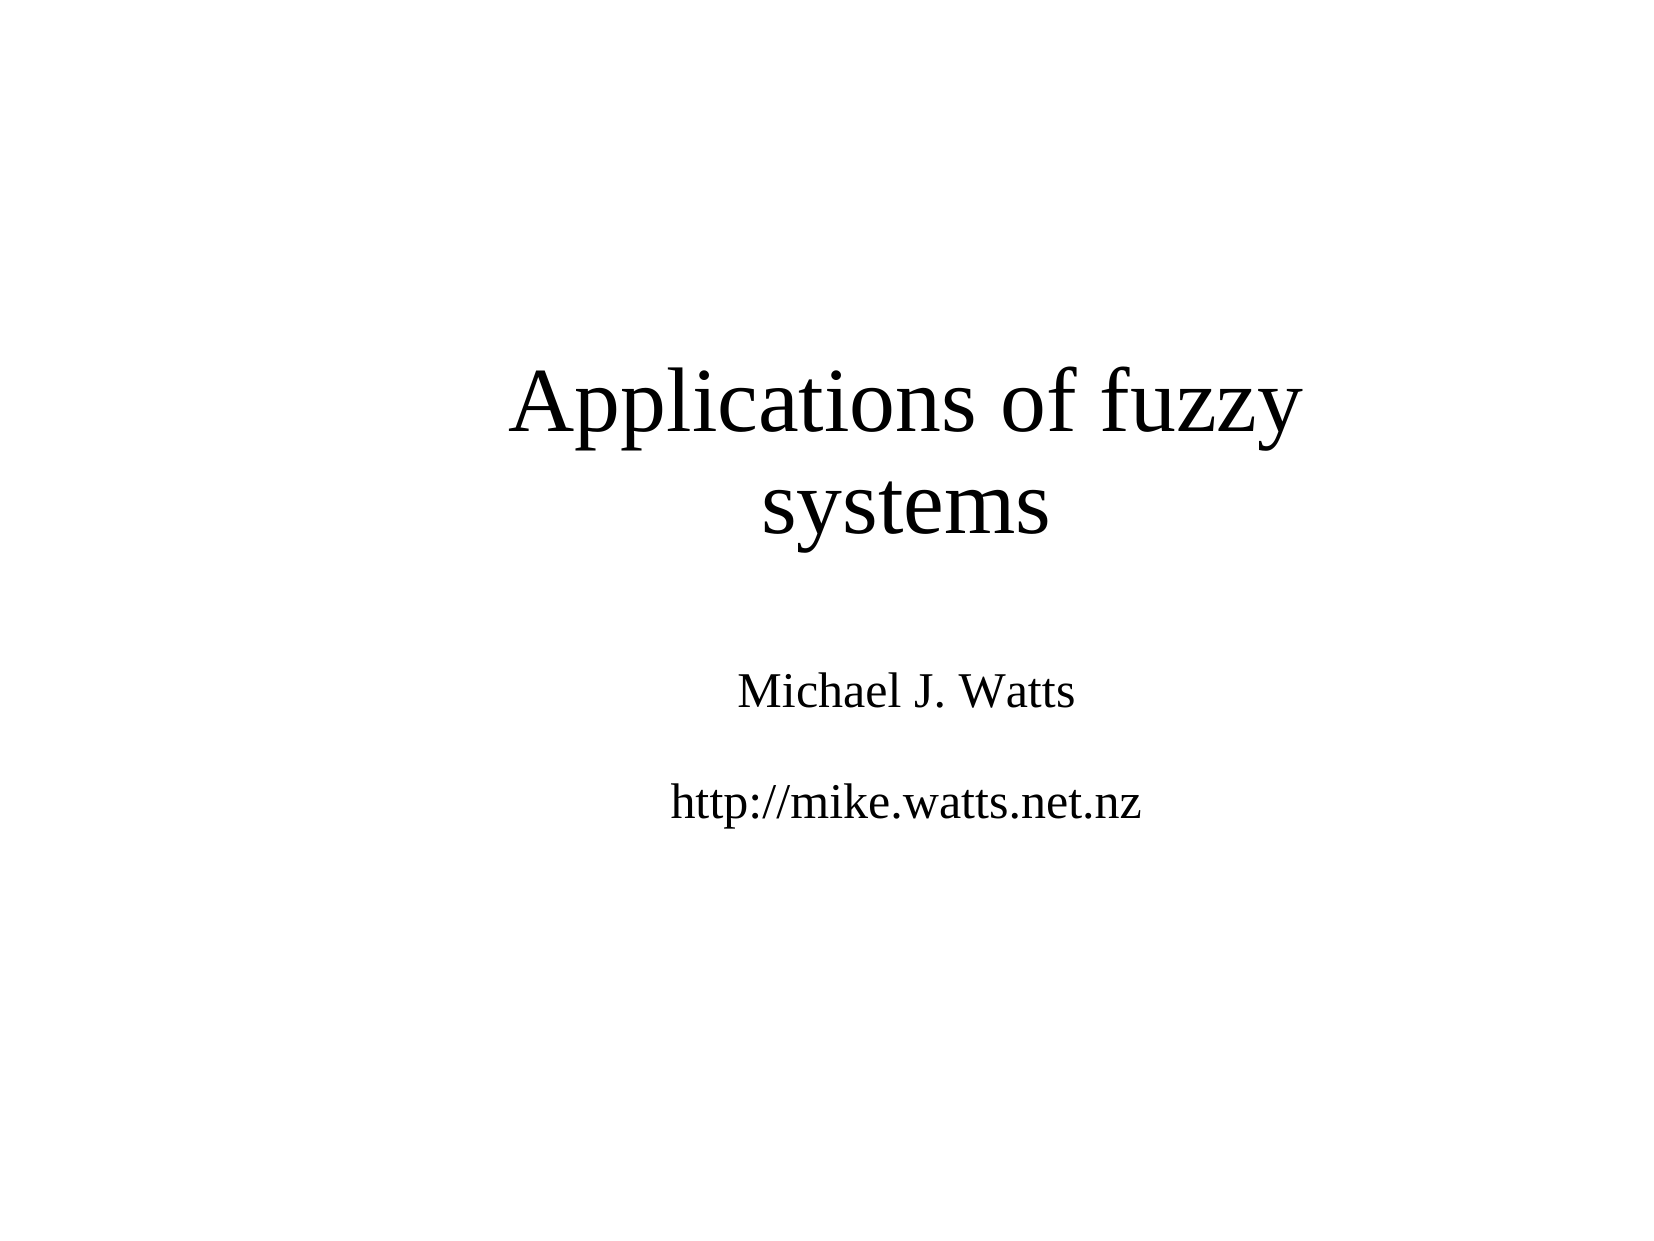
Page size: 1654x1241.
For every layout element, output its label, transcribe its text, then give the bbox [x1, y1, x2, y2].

text_box Applications of fuzzy systems Michael J. Watts http://mike.watts.net.nz [380, 349, 1433, 962]
